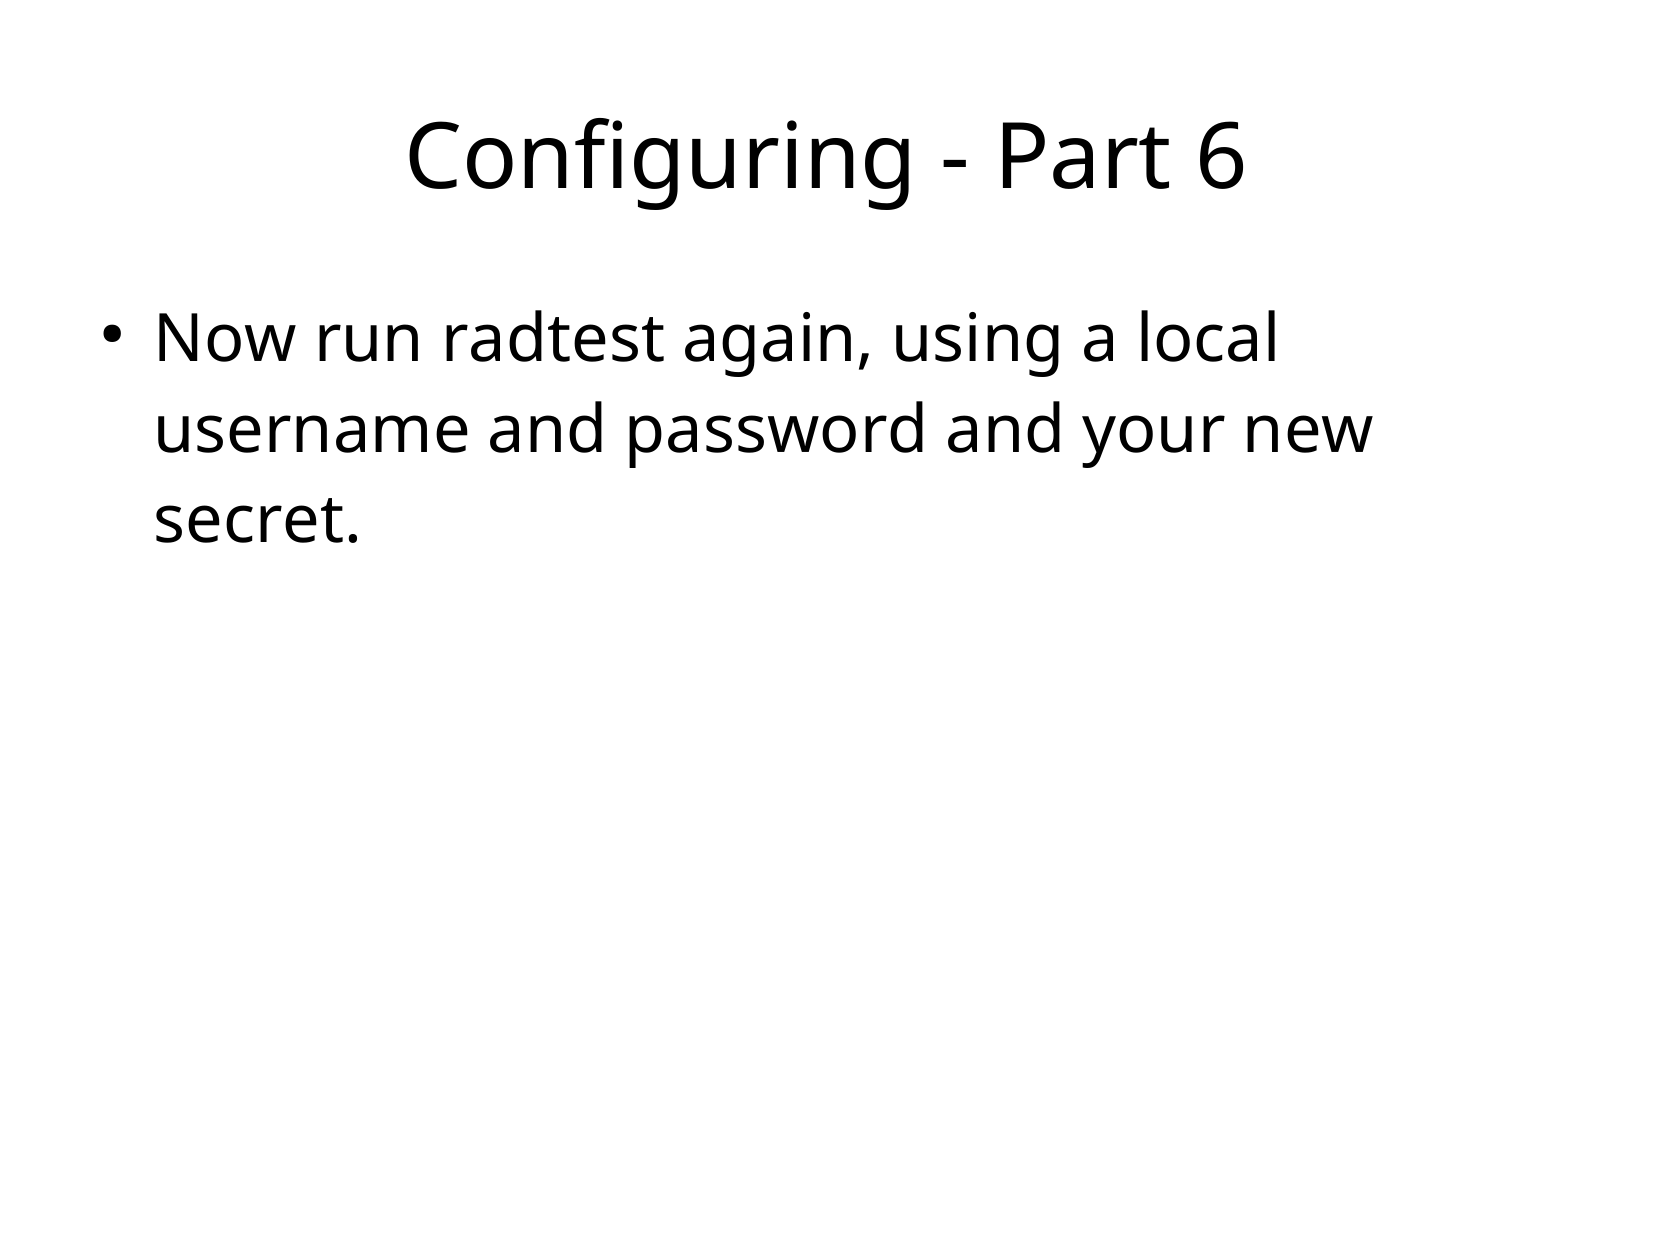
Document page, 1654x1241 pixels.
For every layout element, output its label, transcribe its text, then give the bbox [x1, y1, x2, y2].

title Configuring - Part 6 [82, 49, 1571, 257]
list Now run radtest again, using a local username and password and your new secret. [82, 290, 1571, 1109]
